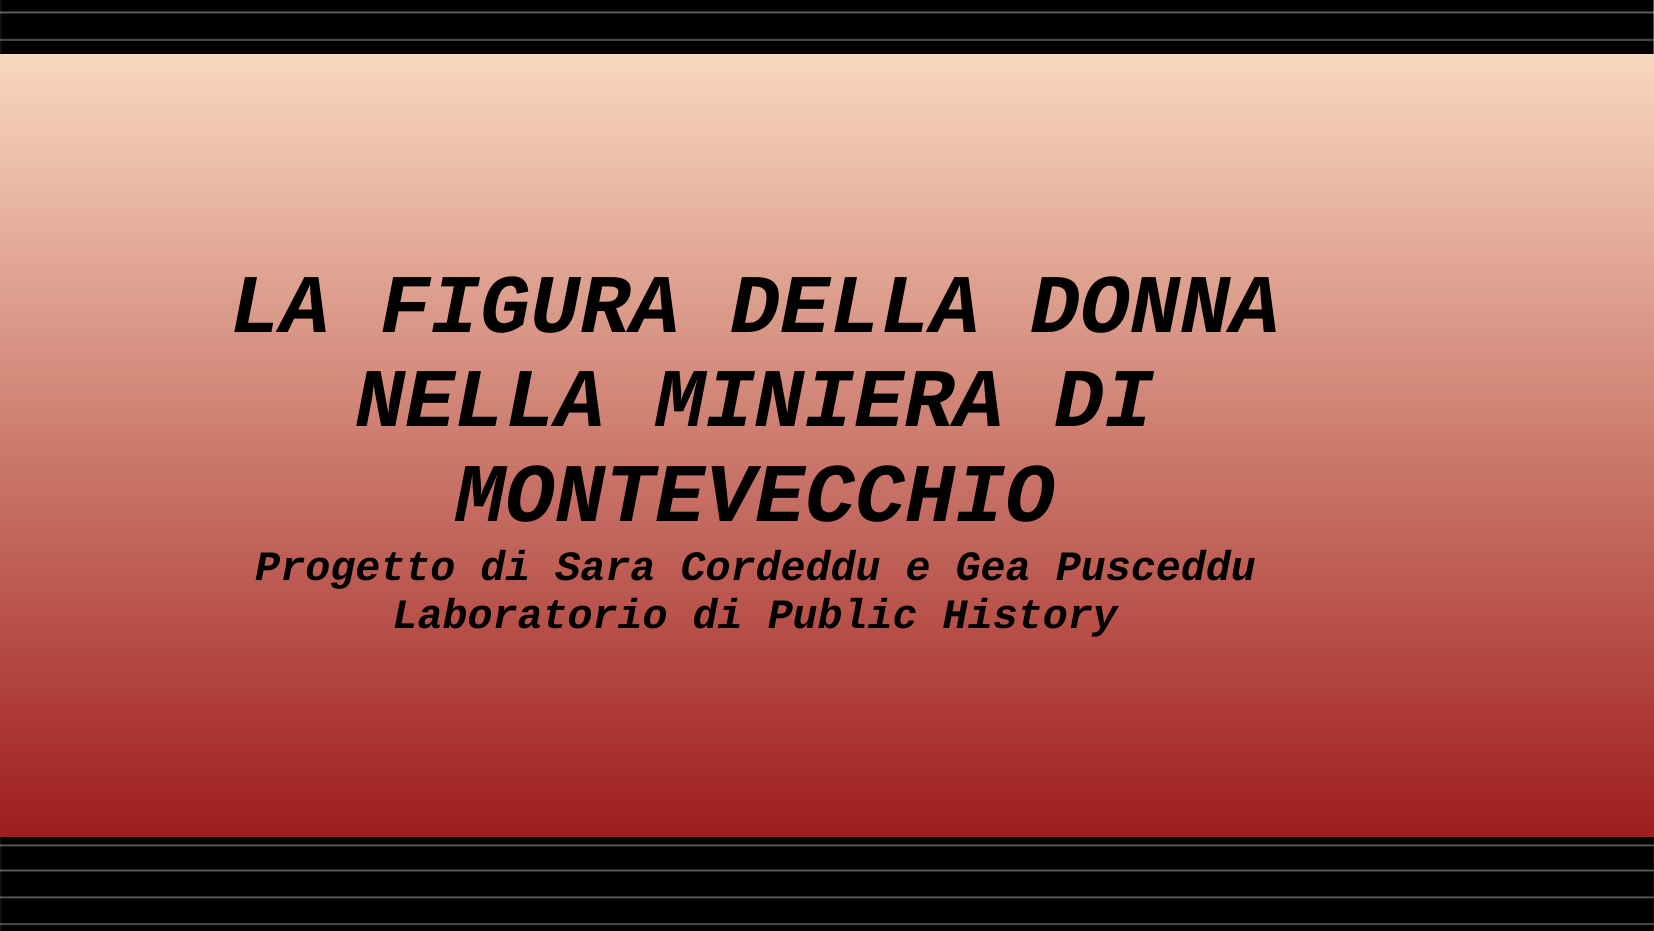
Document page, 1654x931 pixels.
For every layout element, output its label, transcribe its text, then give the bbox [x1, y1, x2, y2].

picture [0, 837, 1654, 931]
subtitle LA FIGURA DELLA DONNA NELLA MINIERA DI MONTEVECCHIO Progetto di Sara Cordeddu e Gea Pusceddu Laboratorio di Public History [230, 112, 1376, 790]
picture [0, 0, 1654, 54]
